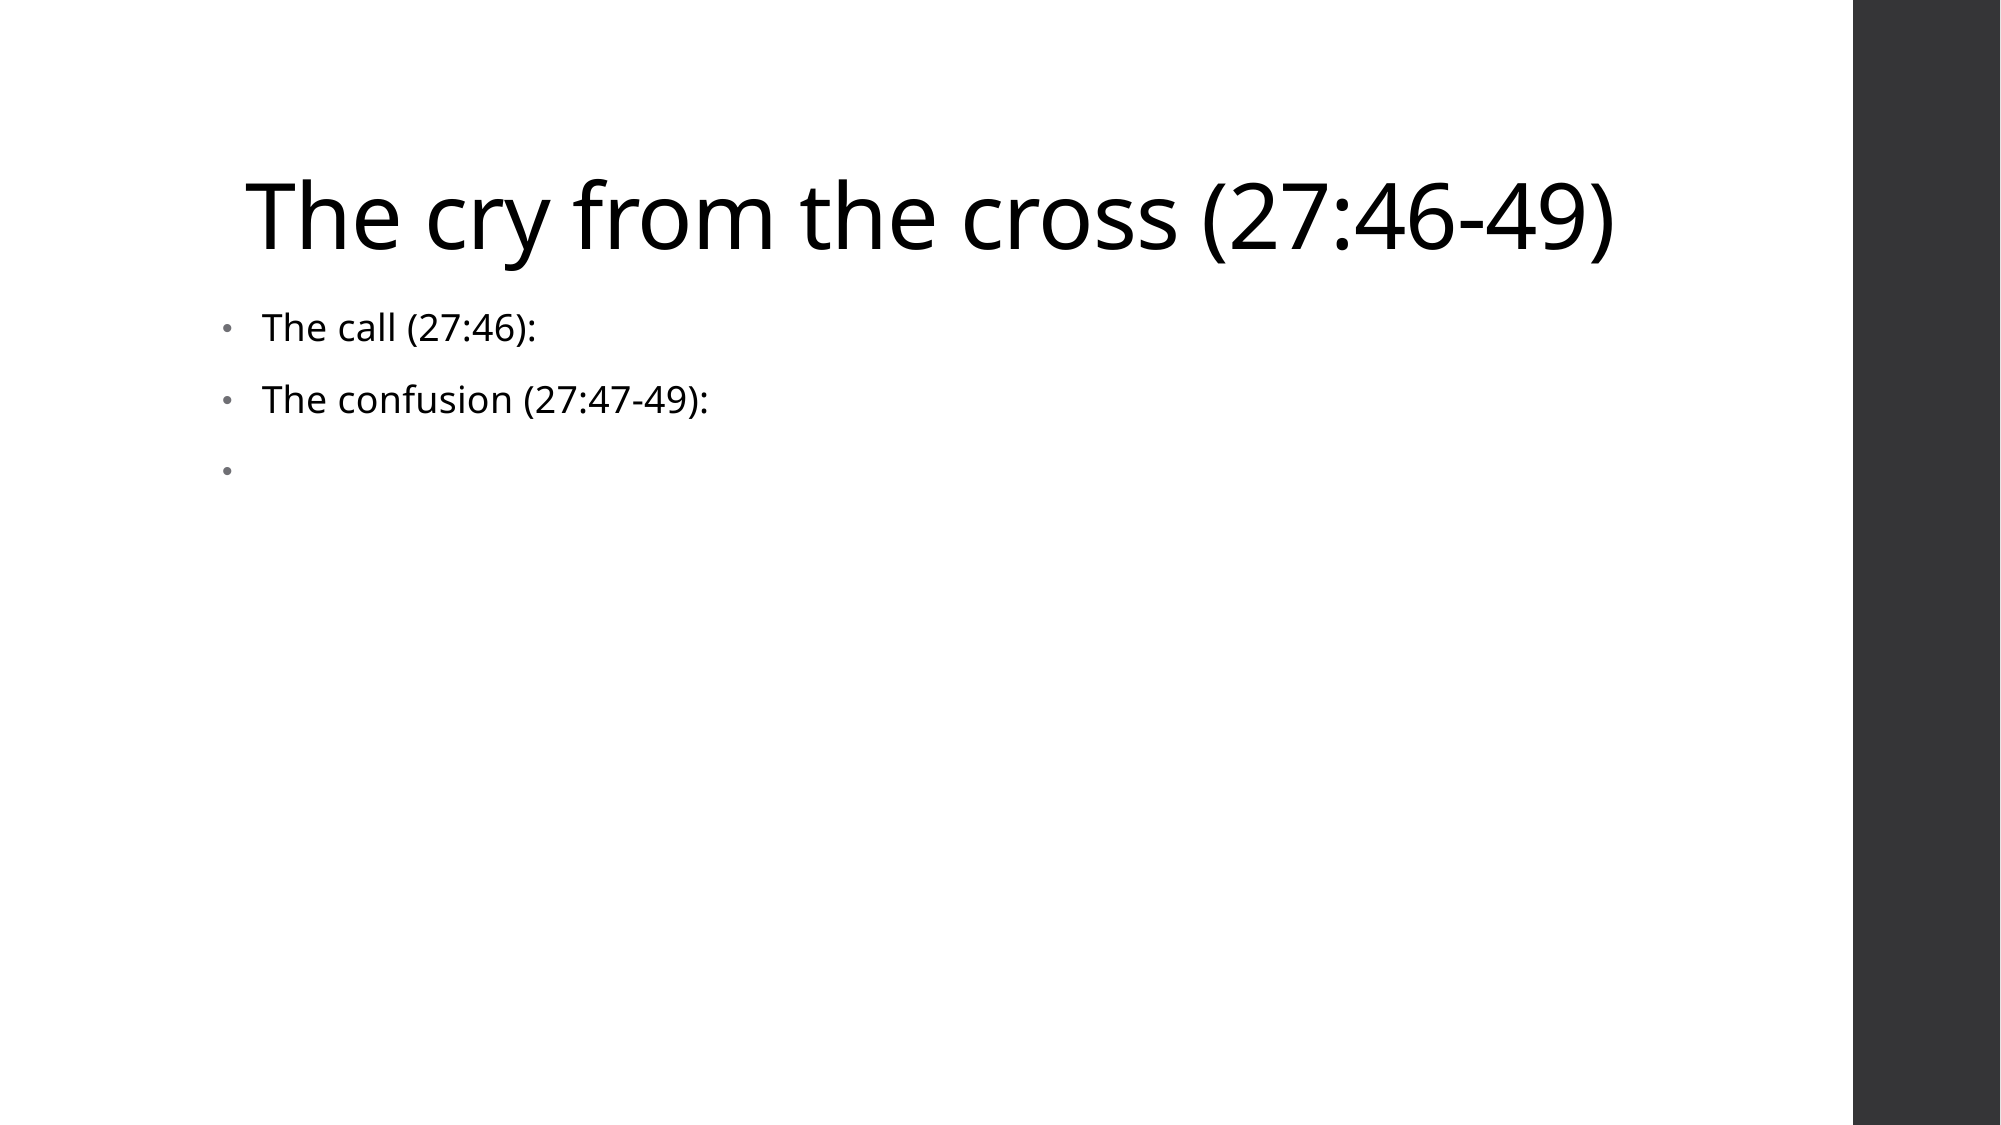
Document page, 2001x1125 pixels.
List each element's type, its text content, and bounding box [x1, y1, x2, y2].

list The call (27:46): The confusion (27:47-49): [206, 299, 1617, 1014]
title The cry from the cross (27:46-49) [206, 60, 1797, 278]
